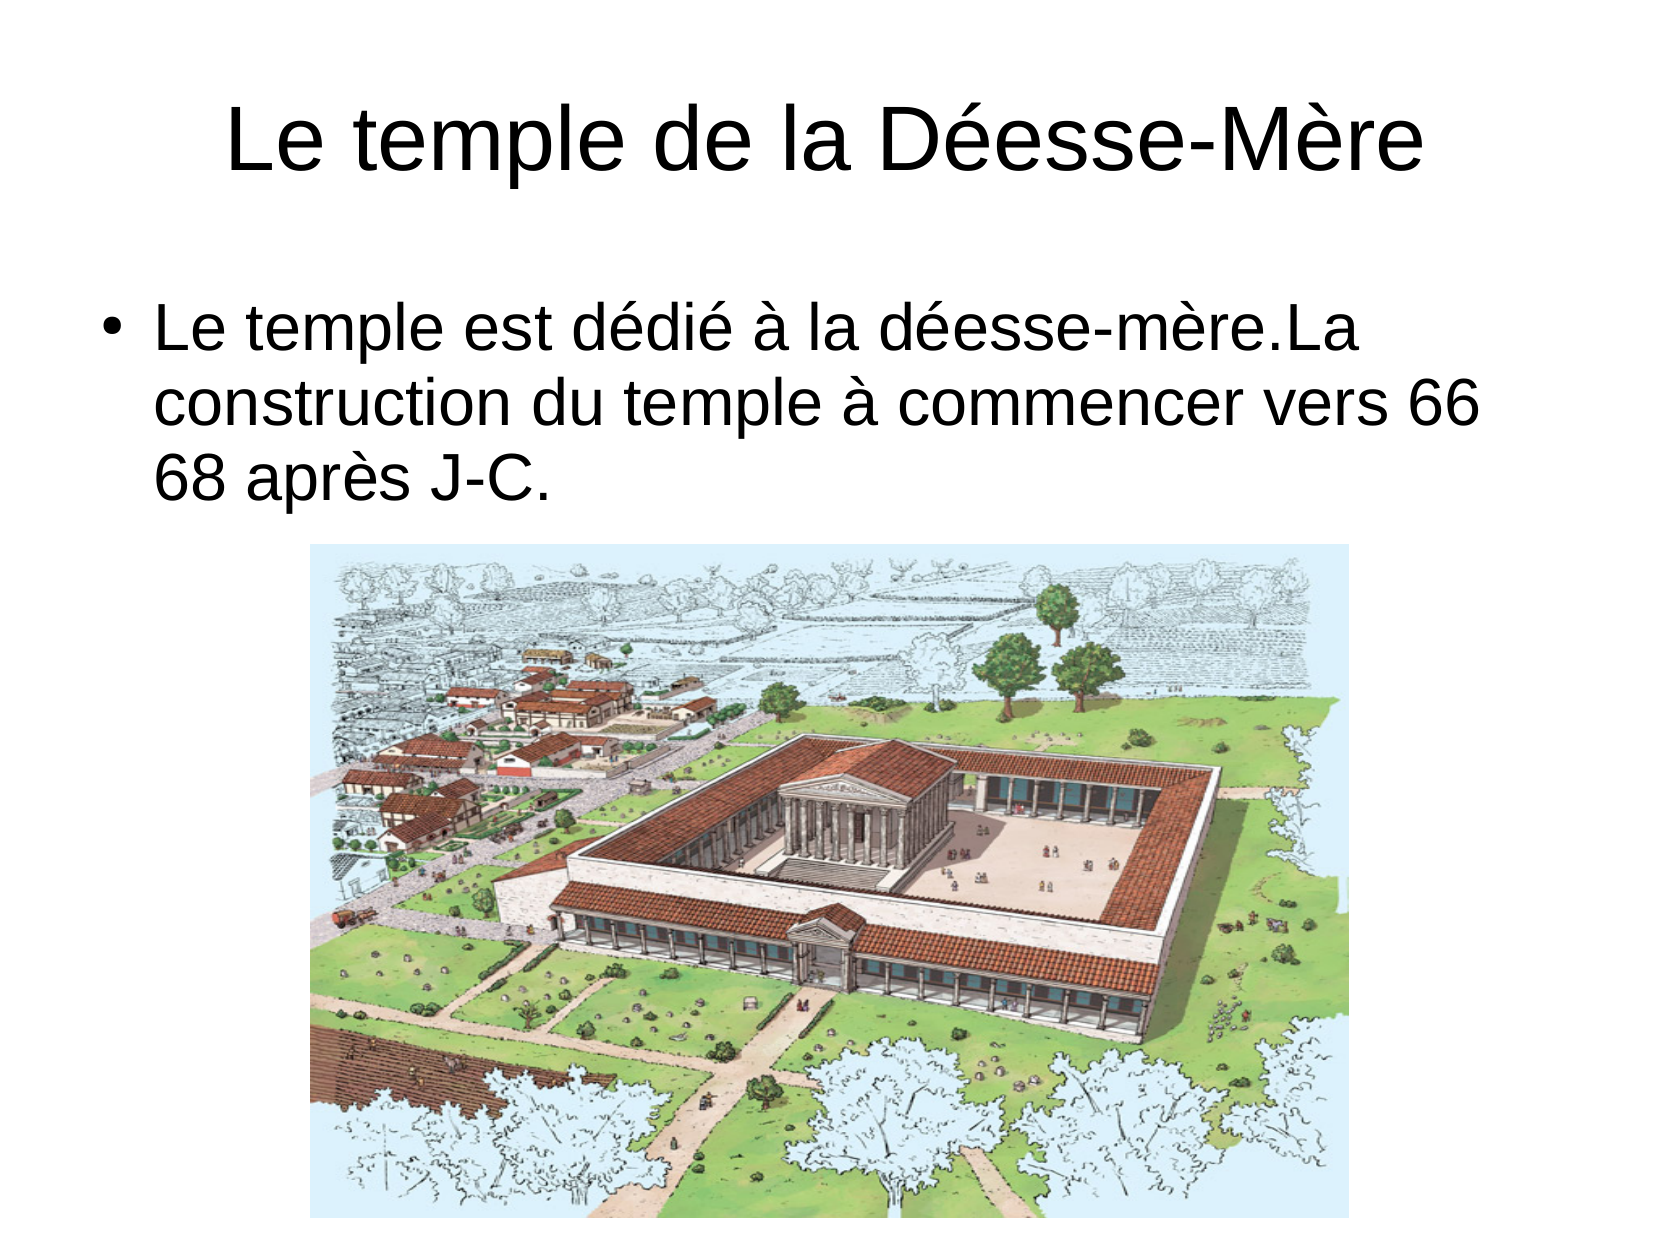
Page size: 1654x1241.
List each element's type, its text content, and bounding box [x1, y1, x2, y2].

list Le temple est dédié à la déesse-mère.La construction du temple à commencer vers 66 68 après J-C. [82, 290, 1571, 1010]
picture [310, 544, 1349, 1219]
title Le temple de la Déesse-Mère [82, 35, 1571, 243]
